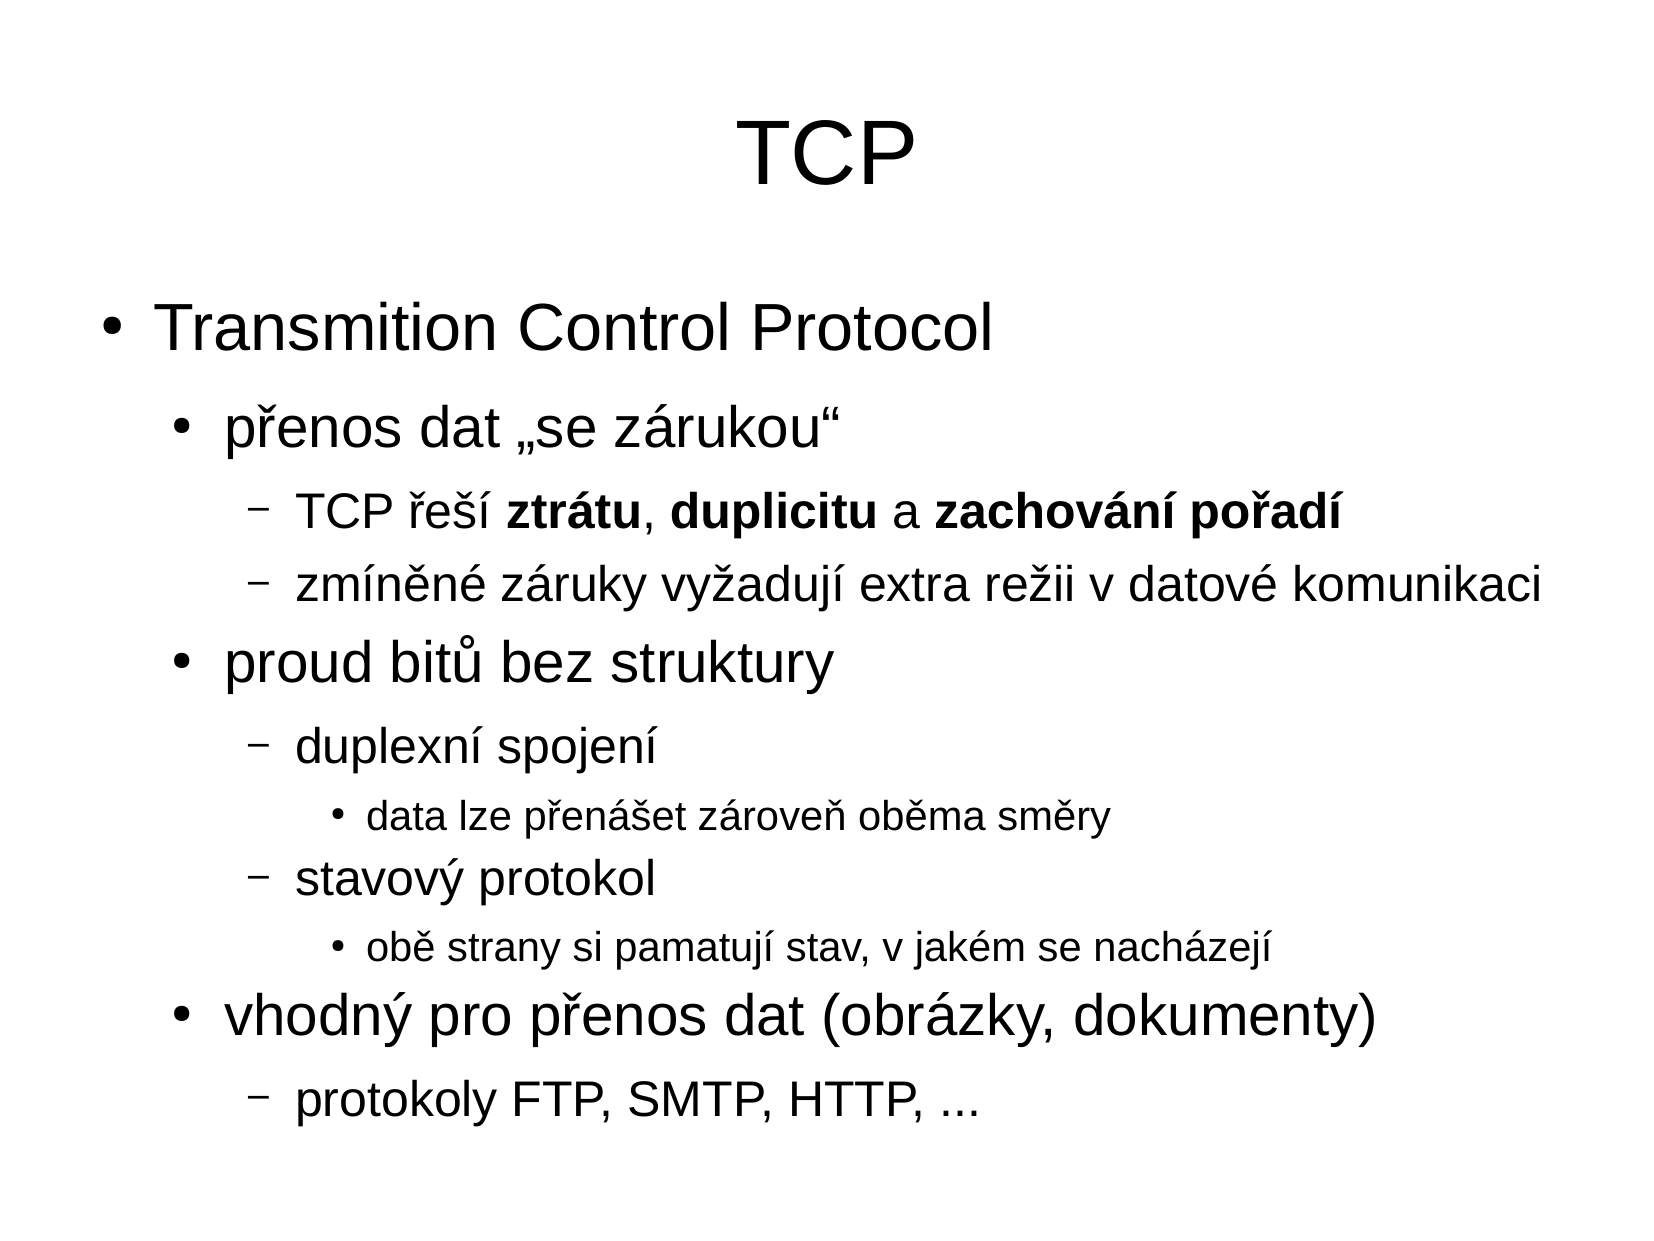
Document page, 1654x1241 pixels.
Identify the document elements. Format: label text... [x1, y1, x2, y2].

title TCP [82, 49, 1571, 257]
list Transmition Control Protocol přenos dat „se zárukou“ TCP řeší ztrátu, duplicitu a zachování pořadí zmíněné záruky vyžadují extra režii v datové komunikaci proud bitů bez struktury duplexní spojení data lze přenášet zároveň oběma směry stavový protokol obě strany si pamatují stav, v jakém se nacházejí vhodný pro přenos dat (obrázky, dokumenty) protokoly FTP, SMTP, HTTP, ... [82, 290, 1571, 1127]
